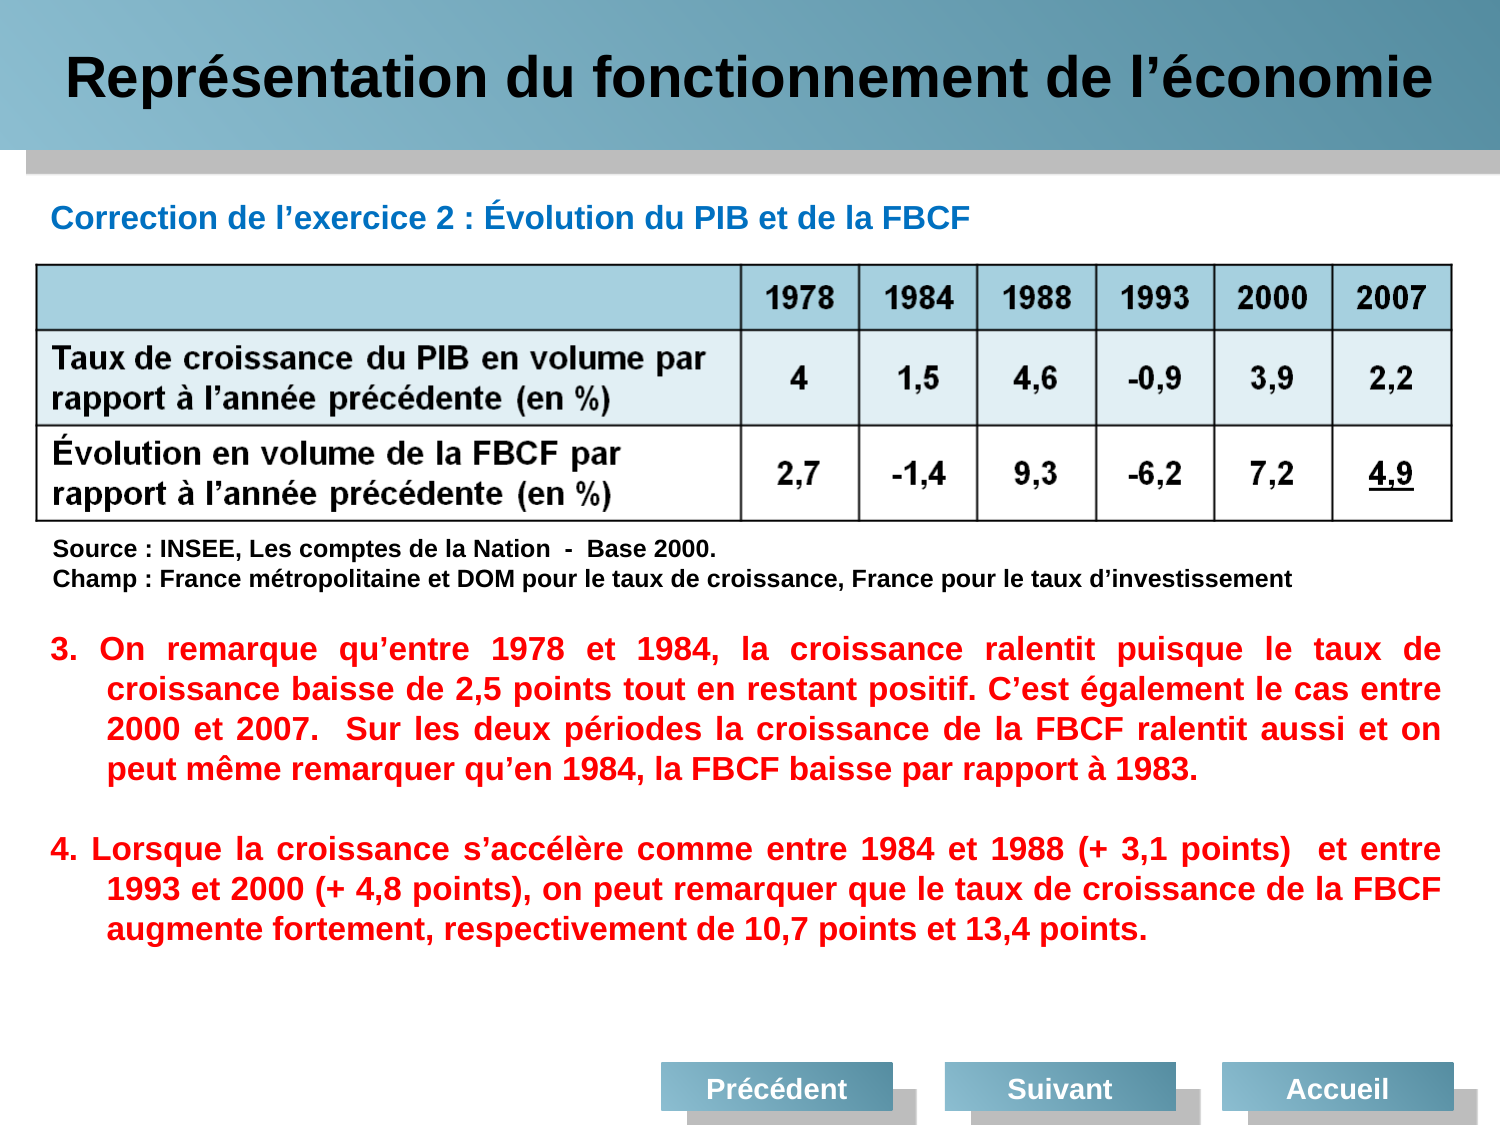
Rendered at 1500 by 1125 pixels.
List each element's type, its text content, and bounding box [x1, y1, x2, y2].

text_box Précédent [661, 1062, 893, 1111]
text_box Suivant [944, 1062, 1176, 1111]
picture [25, 253, 1463, 533]
text_box Source : INSEE, Les comptes de la Nation - Base 2000. Champ : France métropolitaine et DOM pour le taux de croissance, France pour le taux d’investissement [37, 525, 1382, 602]
text_box Représentation du fonctionnement de l’économie [0, 0, 1500, 149]
text_box Accueil [1222, 1062, 1454, 1111]
text_box 3. On remarque qu’entre 1978 et 1984, la croissance ralentit puisque le taux de croissance baisse de 2,5 points tout en restant positif. C’est également le cas entre 2000 et 2007. Sur les deux périodes la croissance de la FBCF ralentit aussi et on peut même remarquer qu’en 1984, la FBCF baisse par rapport à 1983. 4. Lorsque la croissance s’accélère comme entre 1984 et 1988 (+ 3,1 points) et entre 1993 et 2000 (+ 4,8 points), on peut remarquer que le taux de croissance de la FBCF augmente fortement, respectivement de 10,7 points et 13,4 points. [35, 620, 1459, 959]
text_box Correction de l’exercice 2 : Évolution du PIB et de la FBCF [35, 189, 1452, 253]
